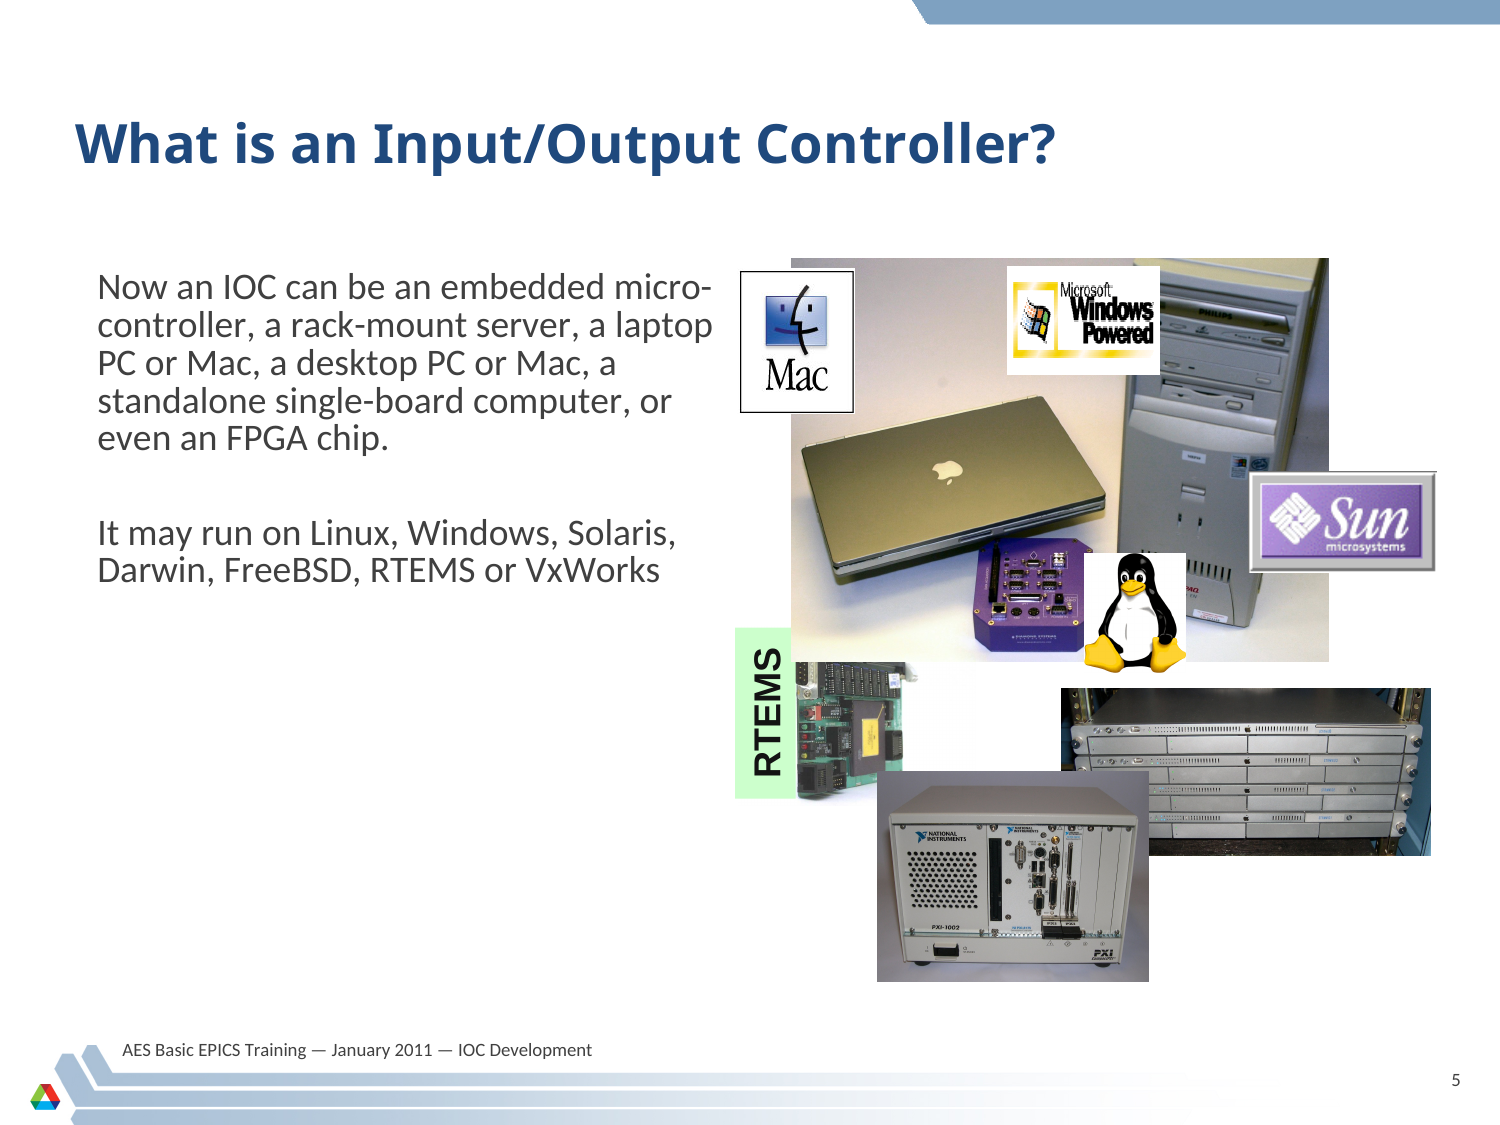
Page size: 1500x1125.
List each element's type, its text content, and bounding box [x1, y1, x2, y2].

picture [0, 0, 1500, 26]
text_box RTEMS [735, 627, 796, 799]
picture [737, 258, 1437, 982]
title What is an Input/Output Controller? [75, 111, 1426, 175]
picture [0, 1037, 1500, 1125]
list Now an IOC can be an embedded micro-controller, a rack-mount server, a laptop PC or Mac, a desktop PC or Mac, a standalone single-board computer, or even an FPGA chip. It may run on Linux, Windows, Solaris, Darwin, FreeBSD, RTEMS or VxWorks [82, 263, 743, 734]
